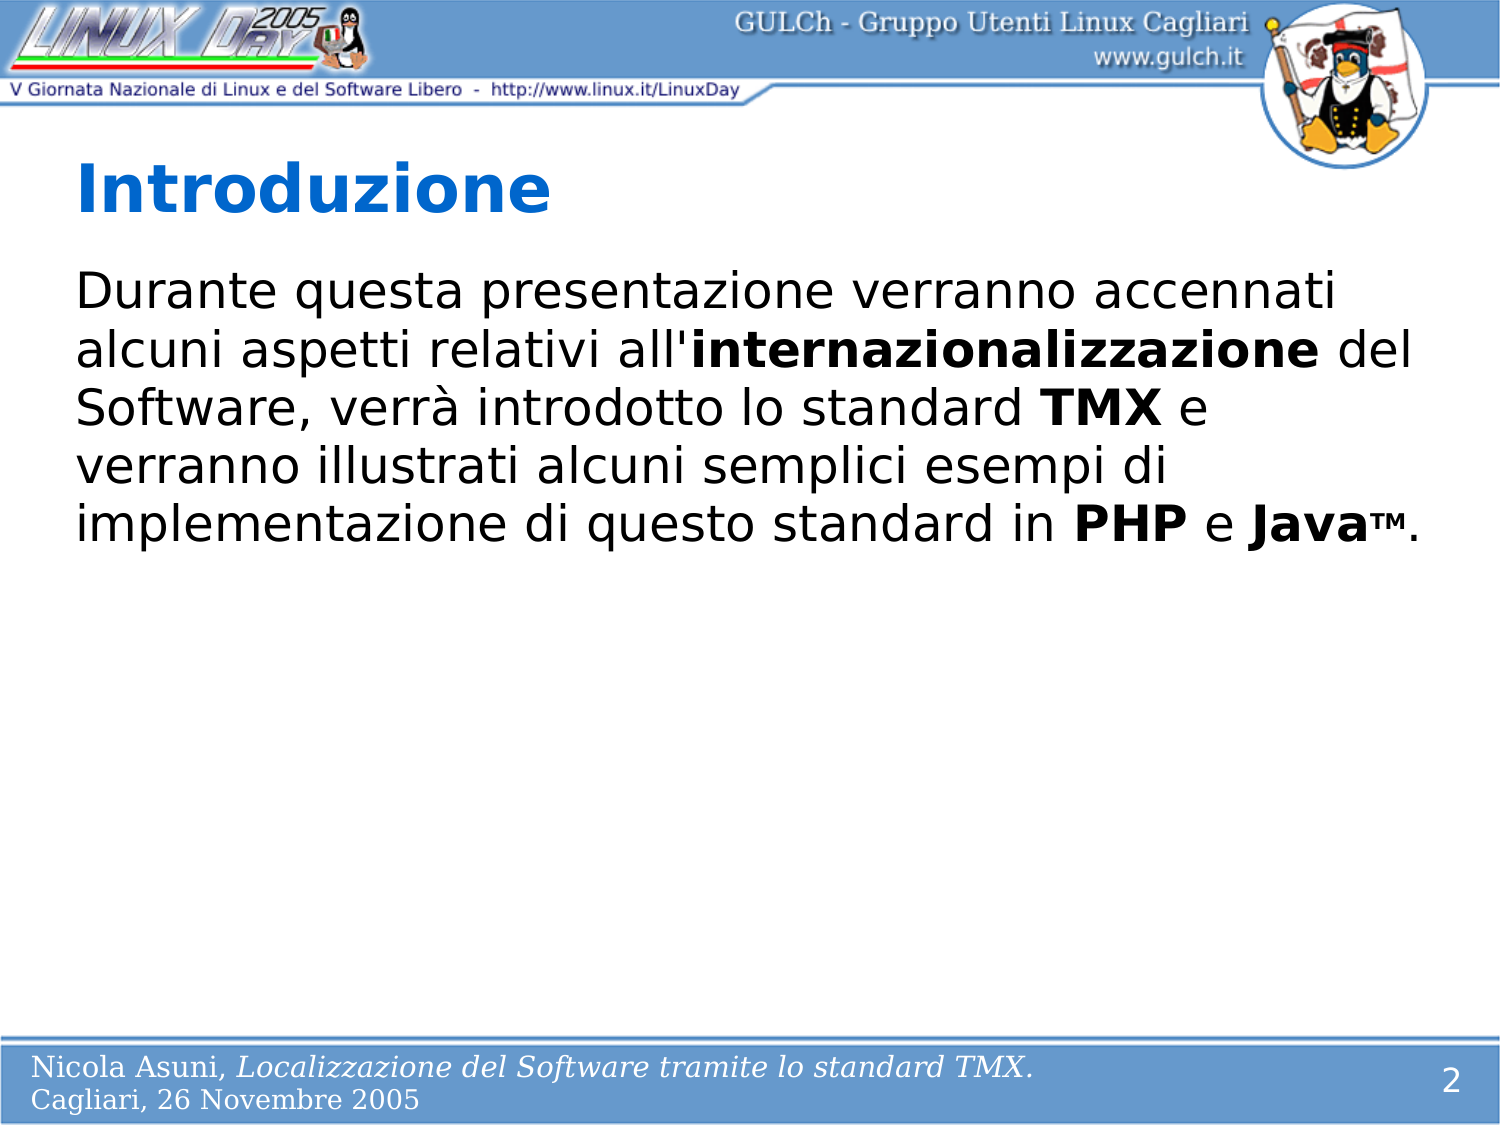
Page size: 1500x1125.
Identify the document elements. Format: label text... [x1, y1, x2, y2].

text_box Introduzione [75, 149, 554, 228]
text_box Durante questa presentazione verranno accennati alcuni aspetti relativi all'internazionalizzazione del Software, verrà introdotto lo standard TMX e verranno illustrati alcuni semplici esempi di implementazione di questo standard in PHP e JavaTM. [75, 262, 1426, 901]
picture [0, 0, 1500, 1125]
